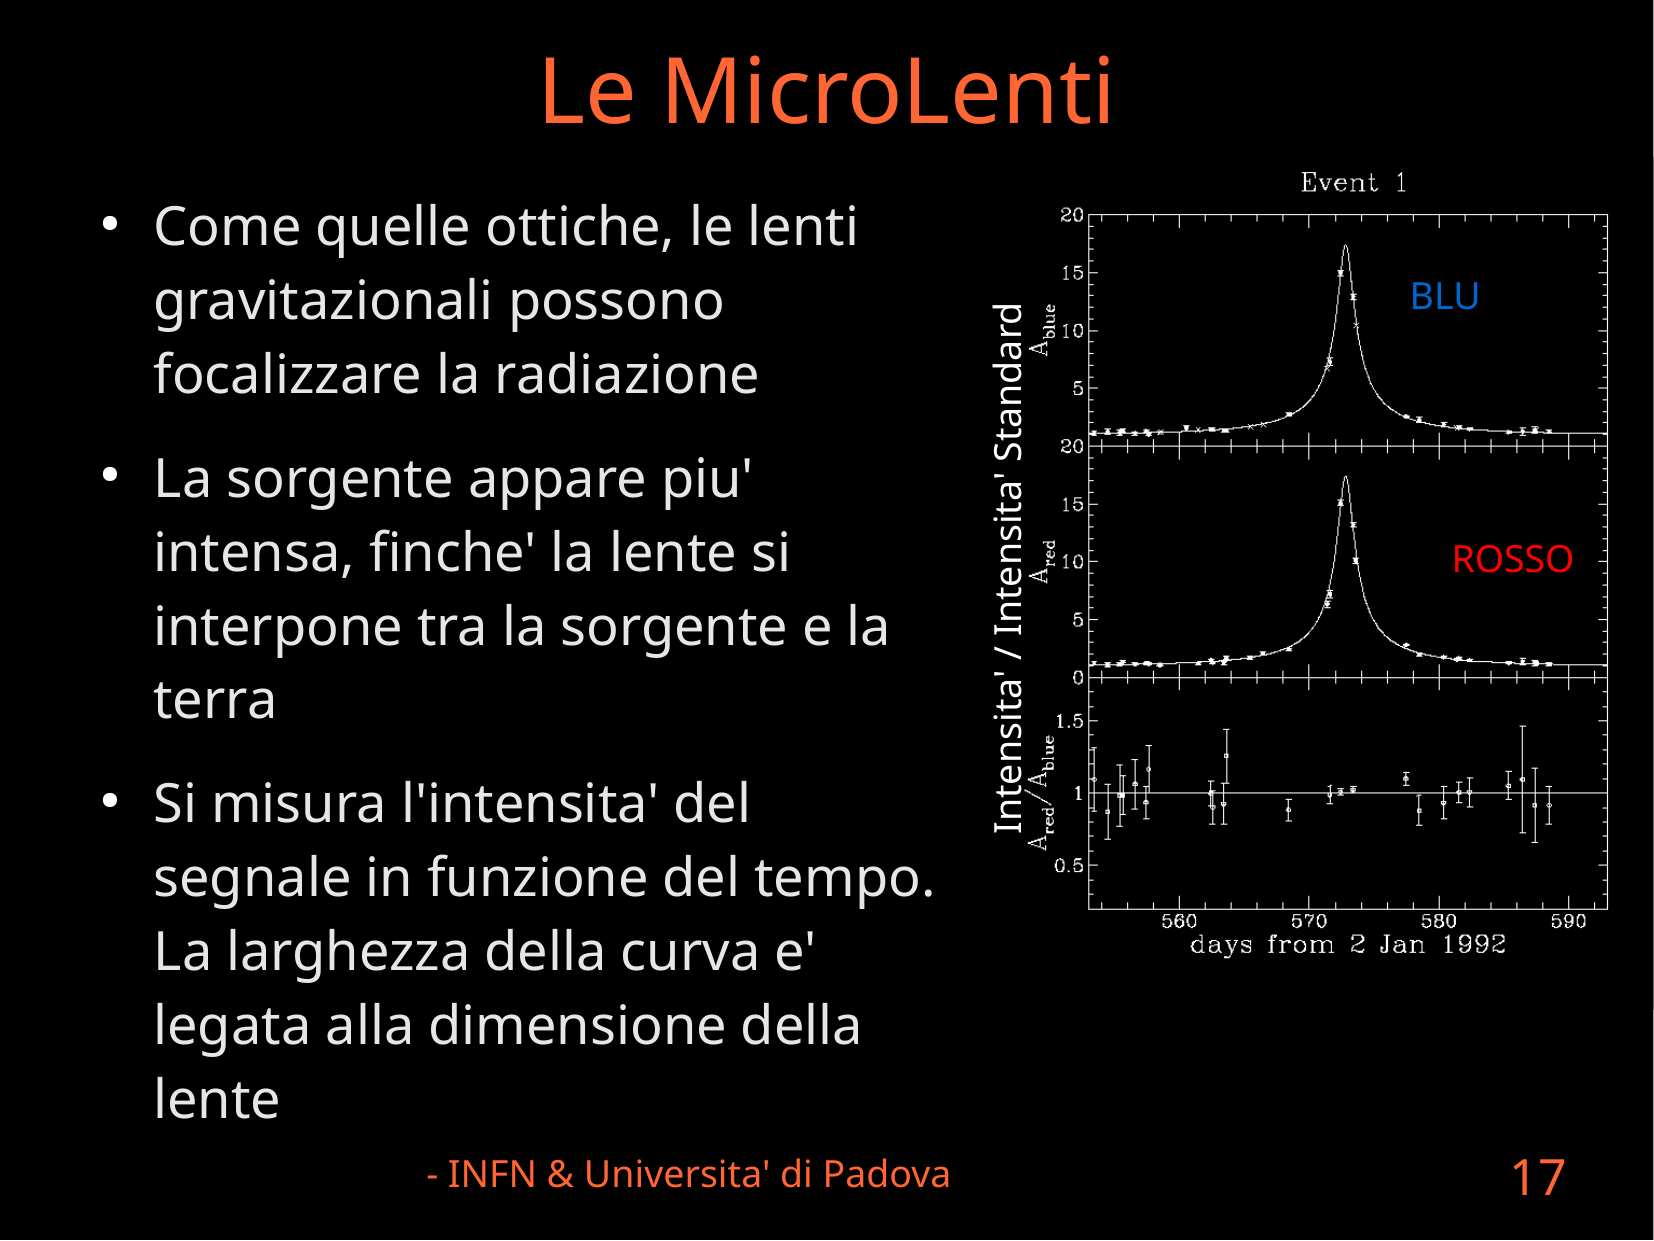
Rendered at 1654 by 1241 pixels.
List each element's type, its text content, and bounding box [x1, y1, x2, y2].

list Come quelle ottiche, le lenti gravitazionali possono focalizzare la radiazione La sorgente appare piu' intensa, finche' la lente si interpone tra la sorgente e la terra Si misura l'intensita' del segnale in funzione del tempo. La larghezza della curva e' legata alla dimensione della lente [82, 187, 938, 1094]
text_box BLU [1394, 262, 1489, 325]
picture [1002, 157, 1654, 1010]
title Le MicroLenti [82, 19, 1571, 157]
text_box Intensita' / Intensita' Standard [973, 298, 1036, 850]
text_box ROSSO [1436, 525, 1588, 588]
